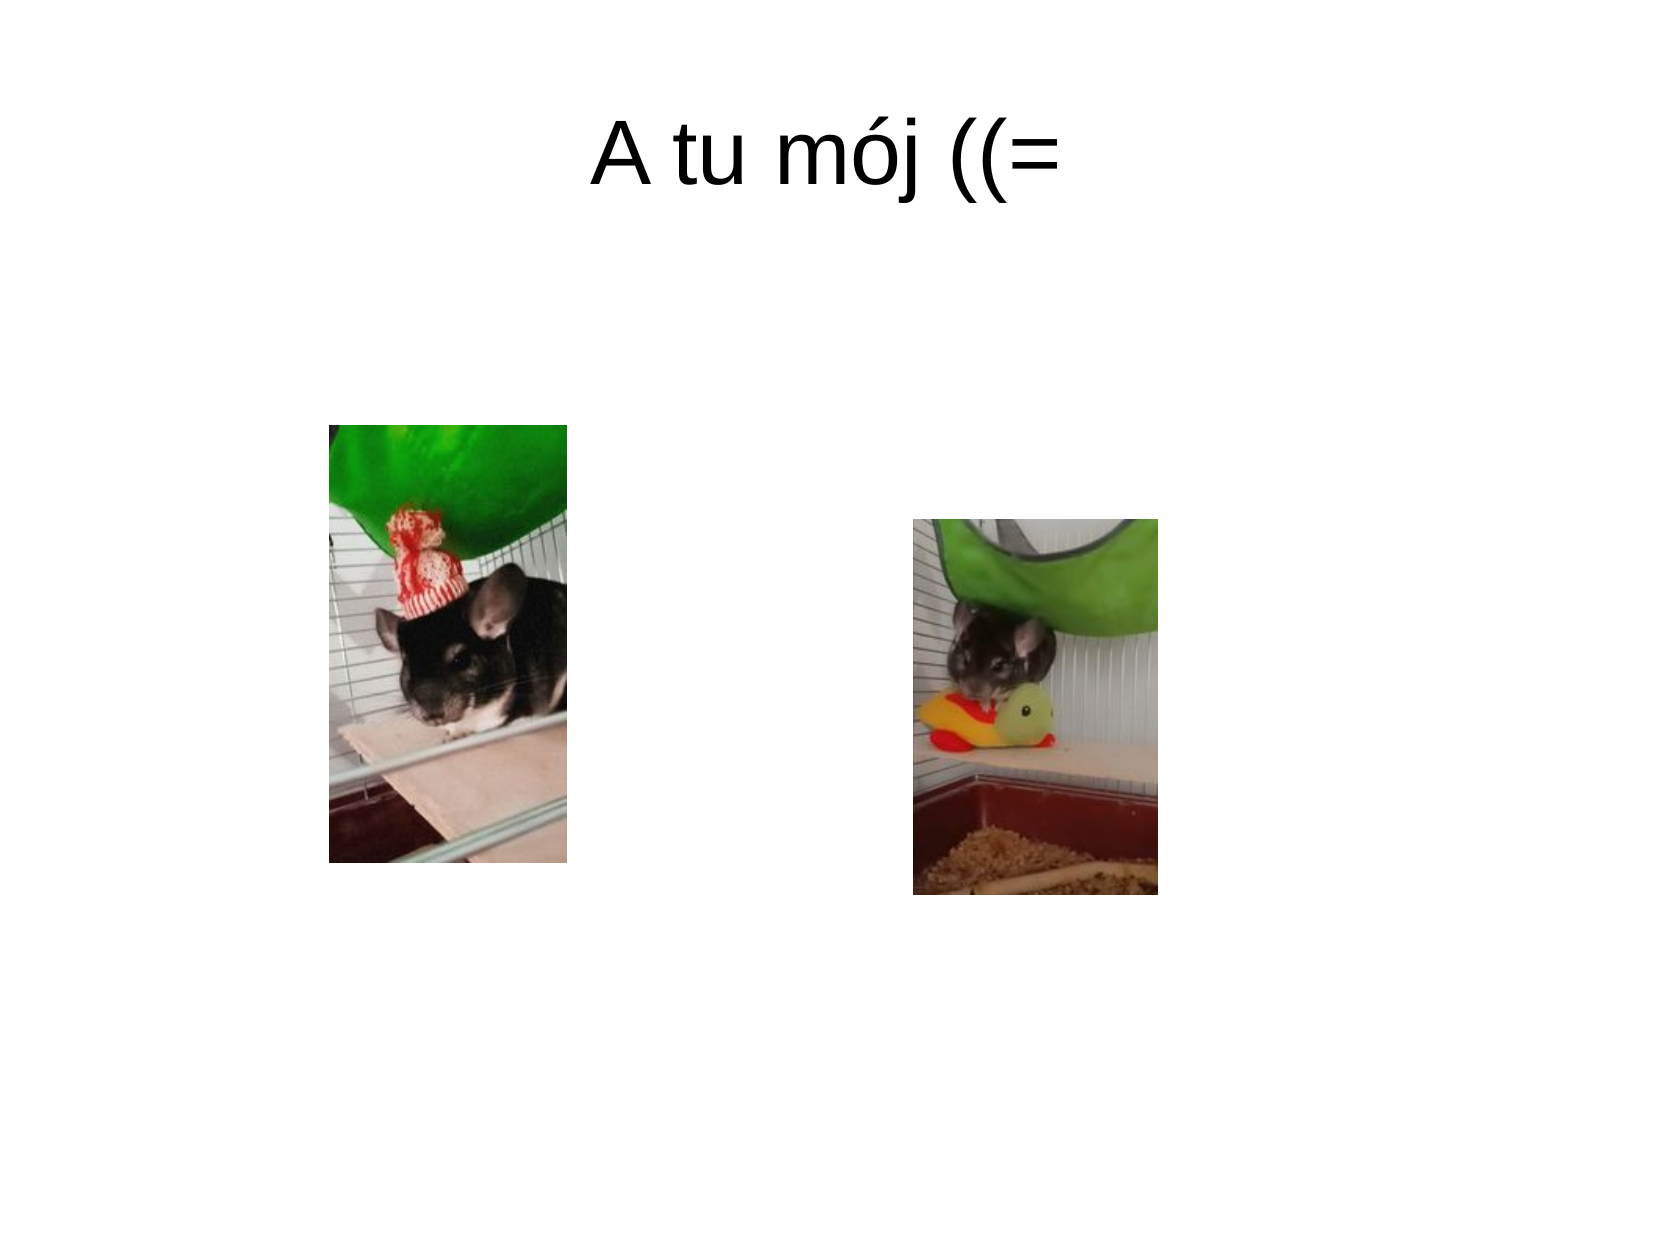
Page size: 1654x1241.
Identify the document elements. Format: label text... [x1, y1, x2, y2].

picture [913, 519, 1158, 895]
title A tu mój ((= [82, 49, 1571, 257]
picture [329, 425, 567, 863]
